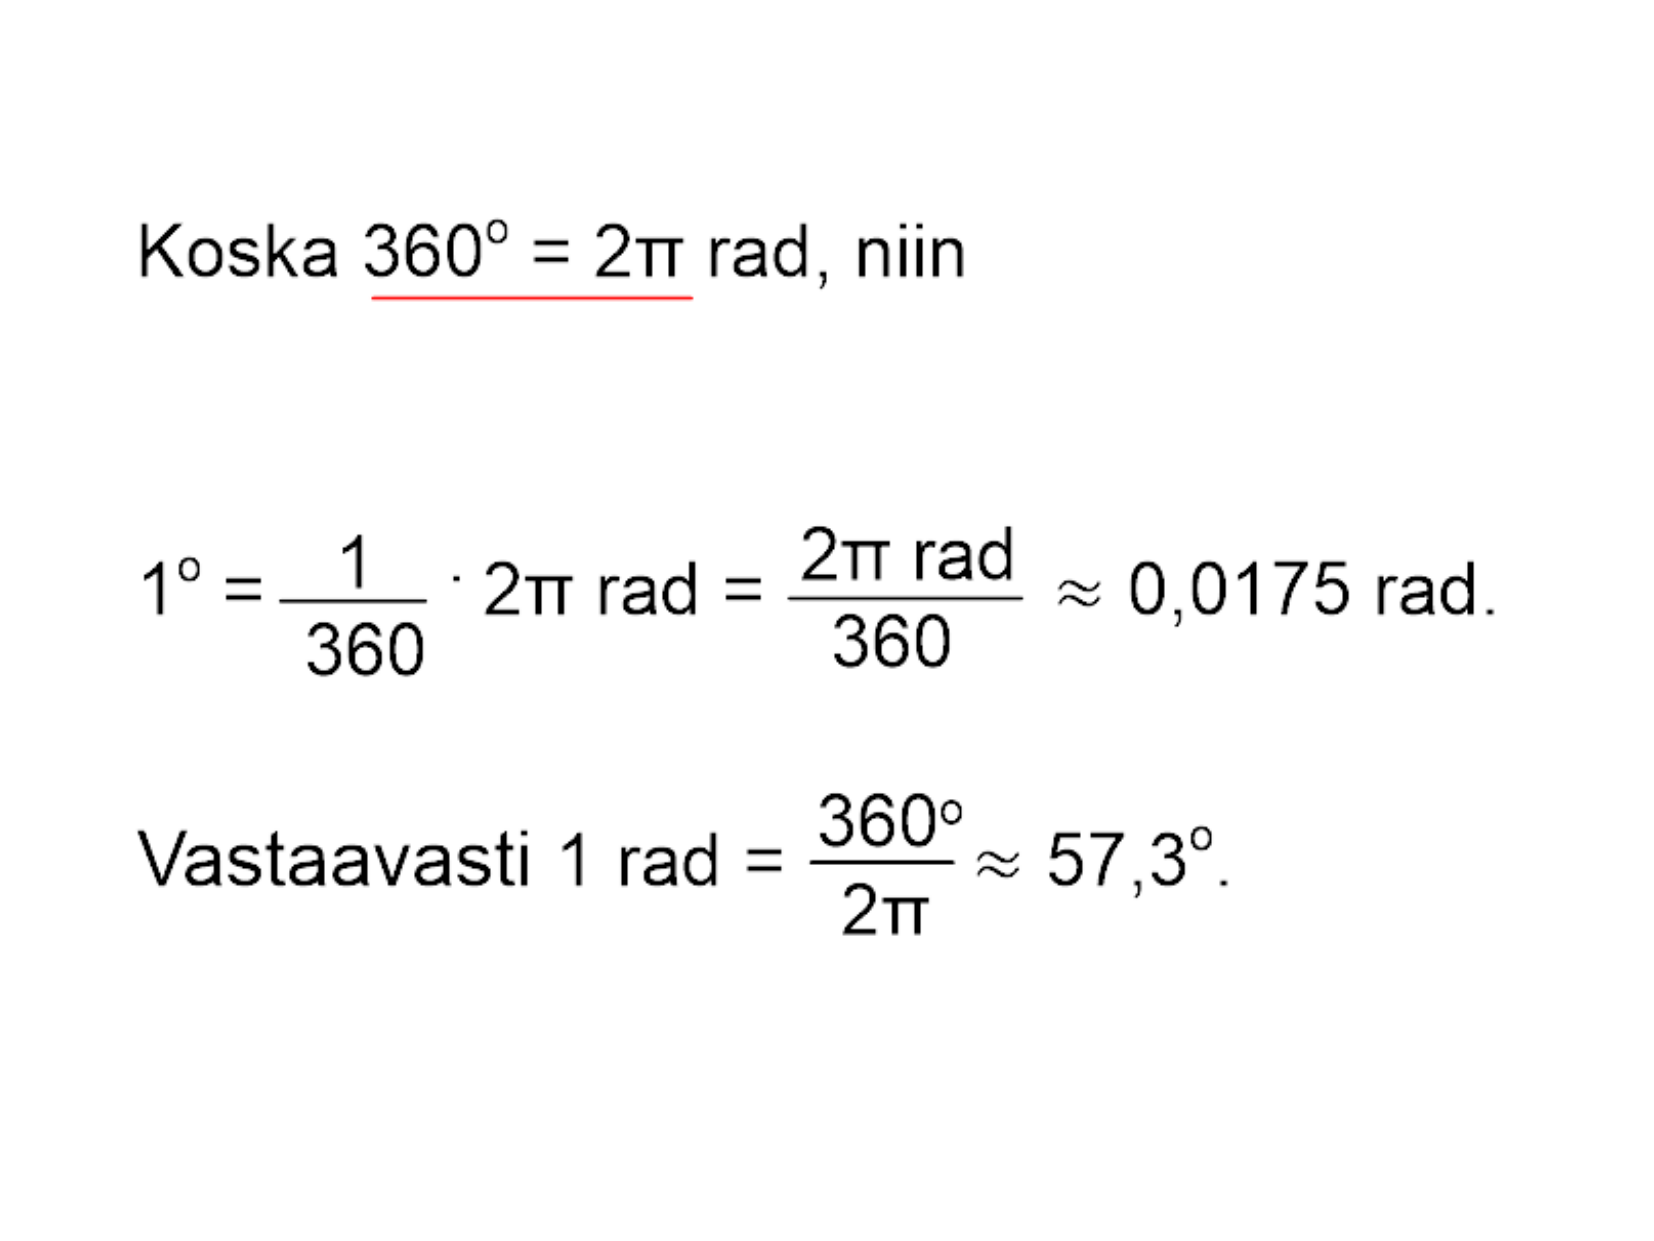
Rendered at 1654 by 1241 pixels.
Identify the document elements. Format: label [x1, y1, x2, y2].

picture [75, 112, 1582, 1134]
